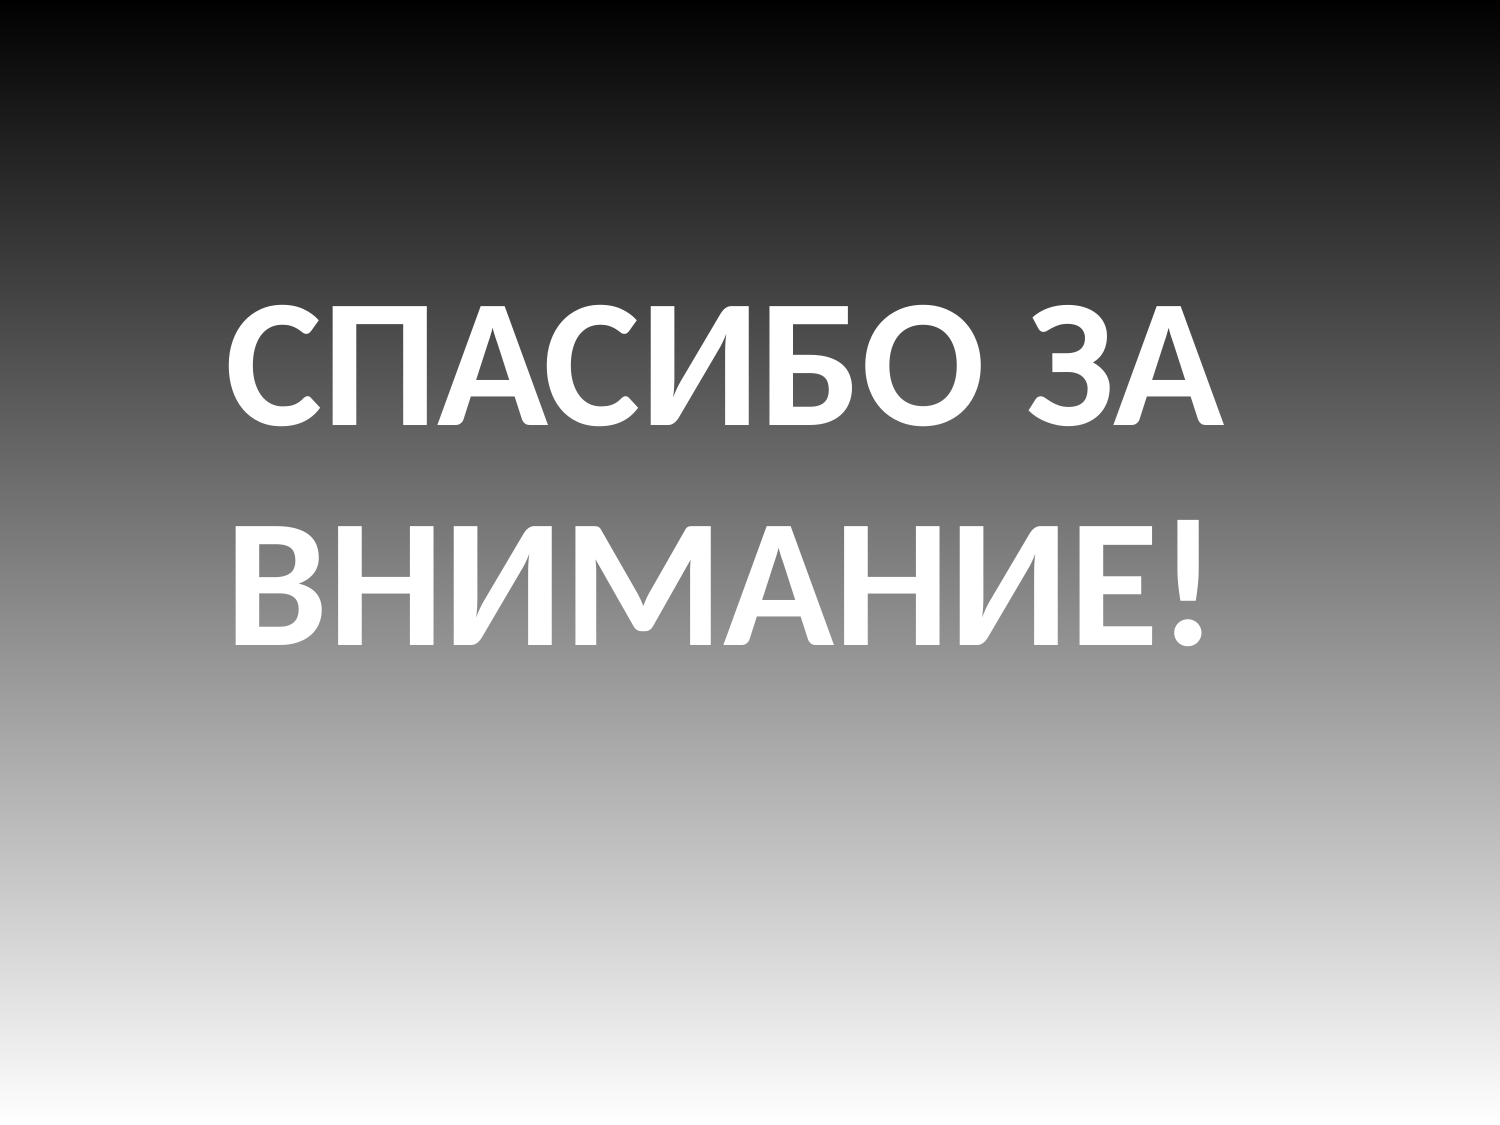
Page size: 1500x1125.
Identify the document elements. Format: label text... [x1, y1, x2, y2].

text_box СПАСИБО ЗА ВНИМАНИЕ! [210, 234, 1301, 689]
